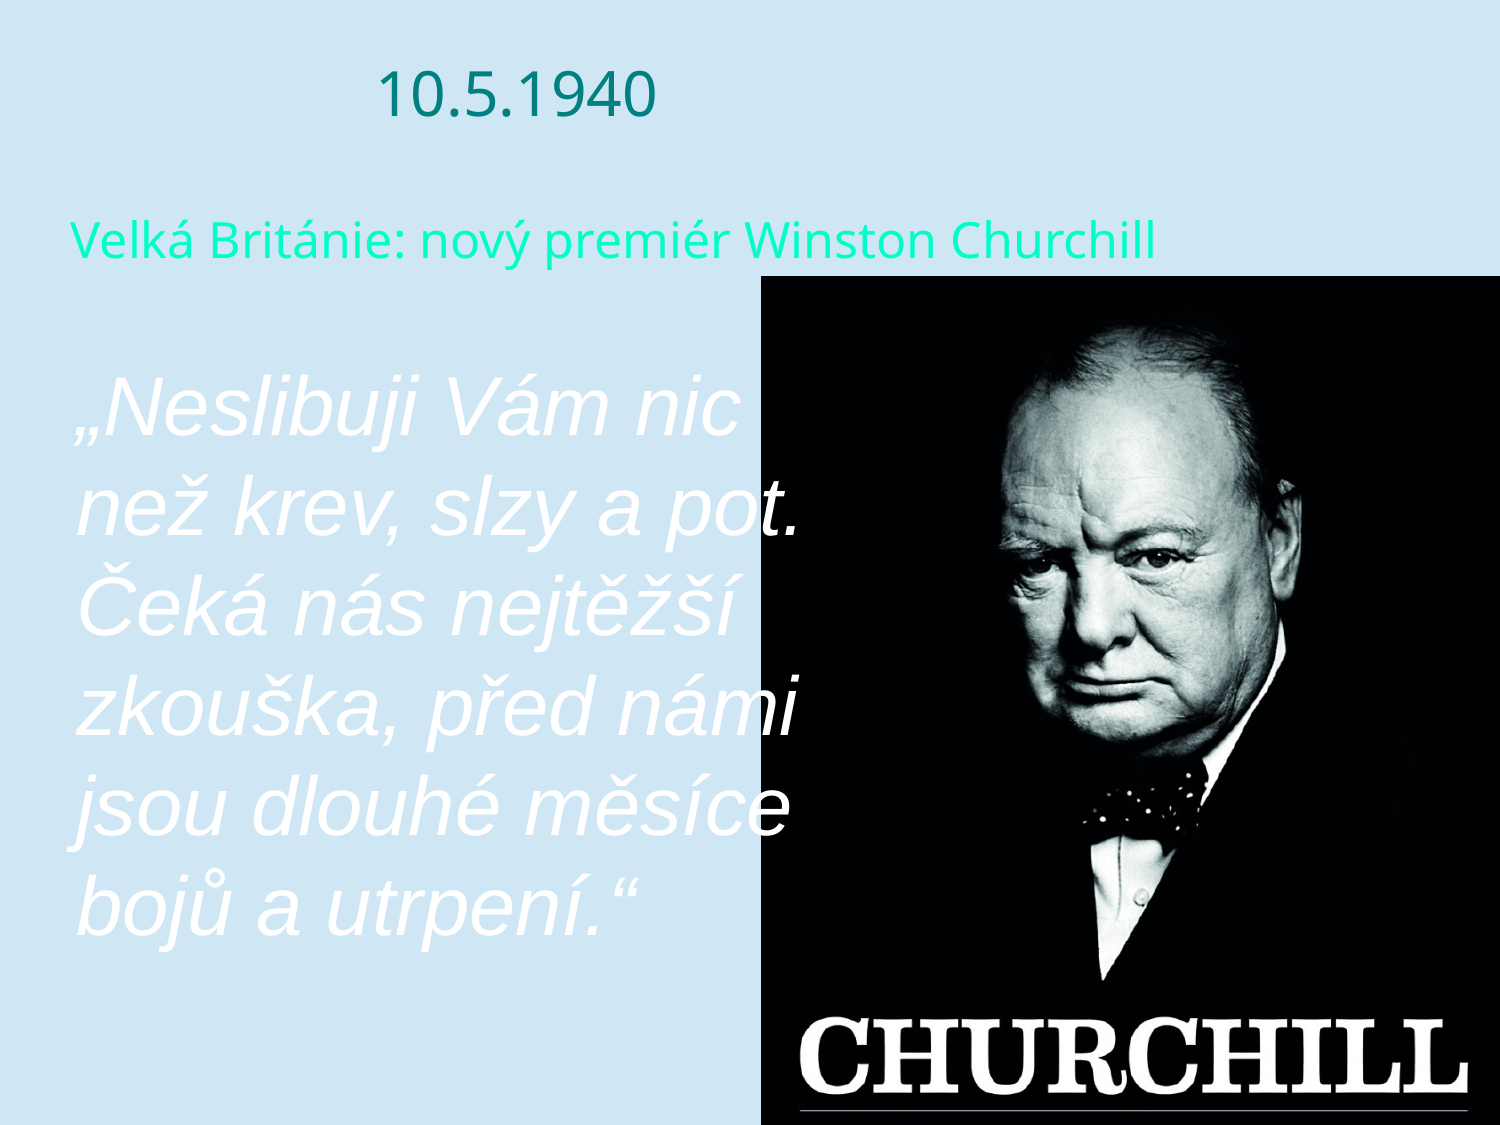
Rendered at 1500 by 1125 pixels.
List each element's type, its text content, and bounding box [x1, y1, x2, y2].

text_box „Neslibuji Vám nic než krev, slzy a pot. Čeká nás nejtěžší zkouška, před námi jsou dlouhé měsíce bojů a utrpení.“ [61, 344, 857, 960]
text_box 10.5.1940 [360, 46, 724, 136]
picture [761, 276, 1500, 1125]
text_box Velká Británie: nový premiér Winston Churchill [56, 200, 1359, 276]
